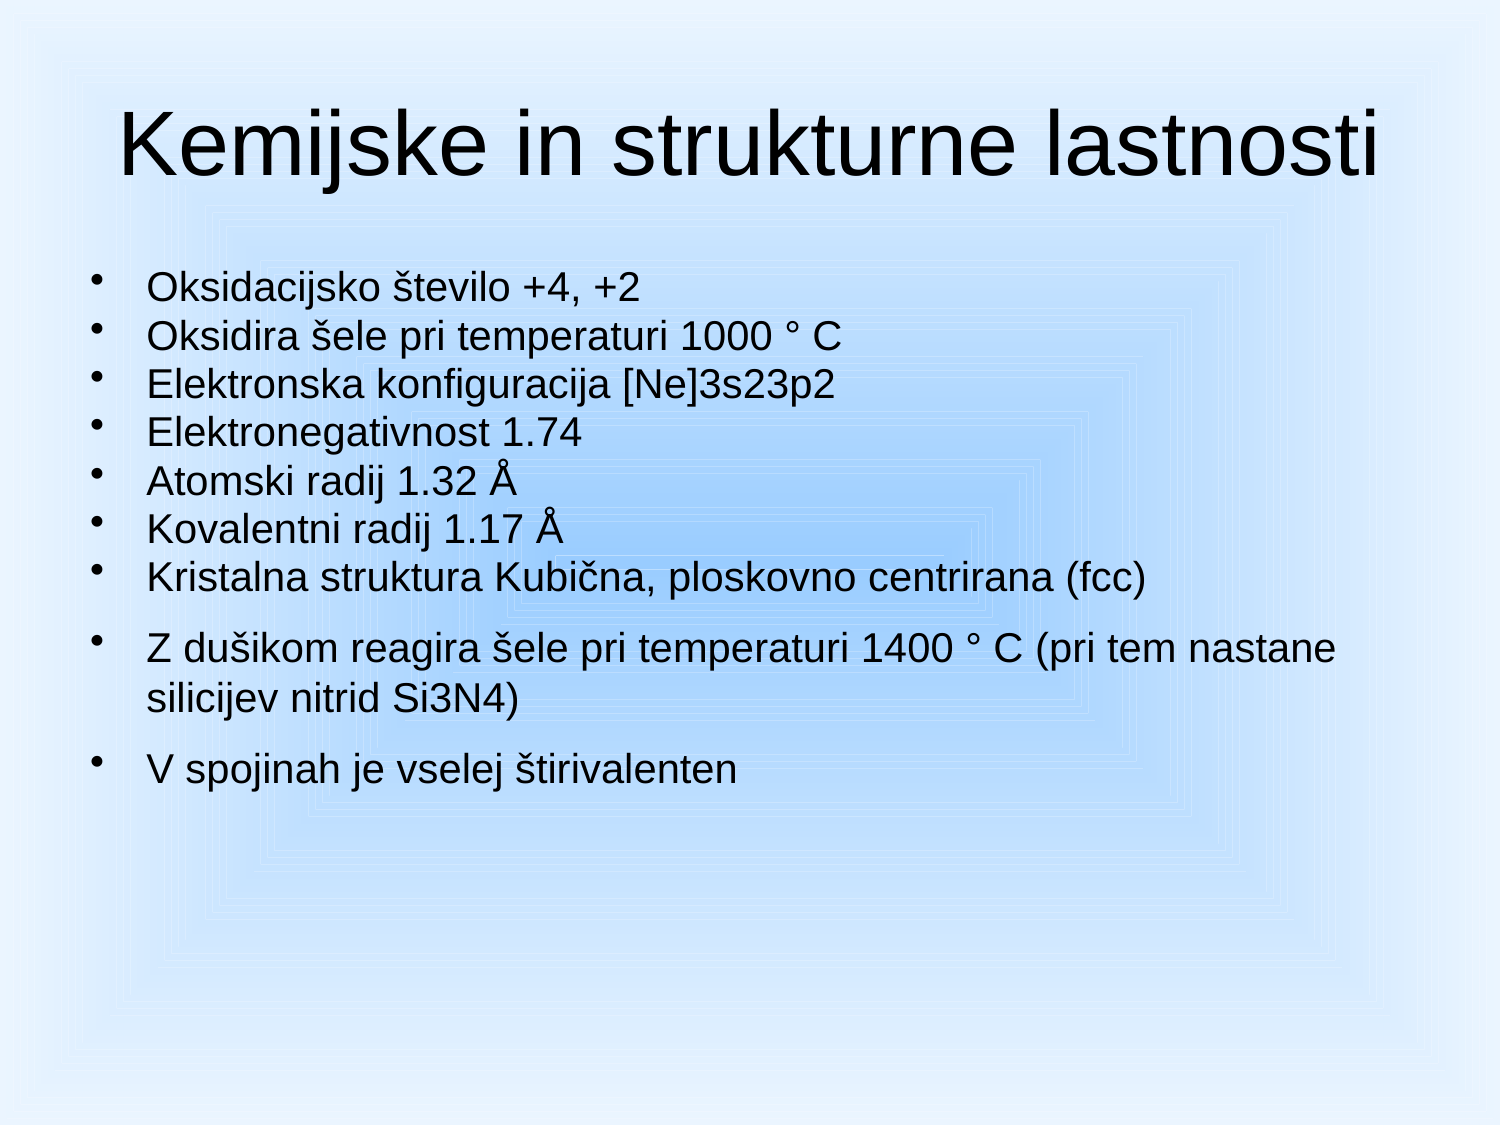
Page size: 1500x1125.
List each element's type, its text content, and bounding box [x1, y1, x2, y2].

list Oksidacijsko število +4, +2 Oksidira šele pri temperaturi 1000 ° C Elektronska konfiguracija [Ne]3s23p2 Elektronegativnost 1.74 Atomski radij 1.32 Å Kovalentni radij 1.17 Å Kristalna struktura Kubična, ploskovno centrirana (fcc) Z dušikom reagira šele pri temperaturi 1400 ° C (pri tem nastane silicijev nitrid Si3N4) V spojinah je vselej štirivalenten [75, 262, 1425, 1005]
title Kemijske in strukturne lastnosti [75, 45, 1425, 233]
